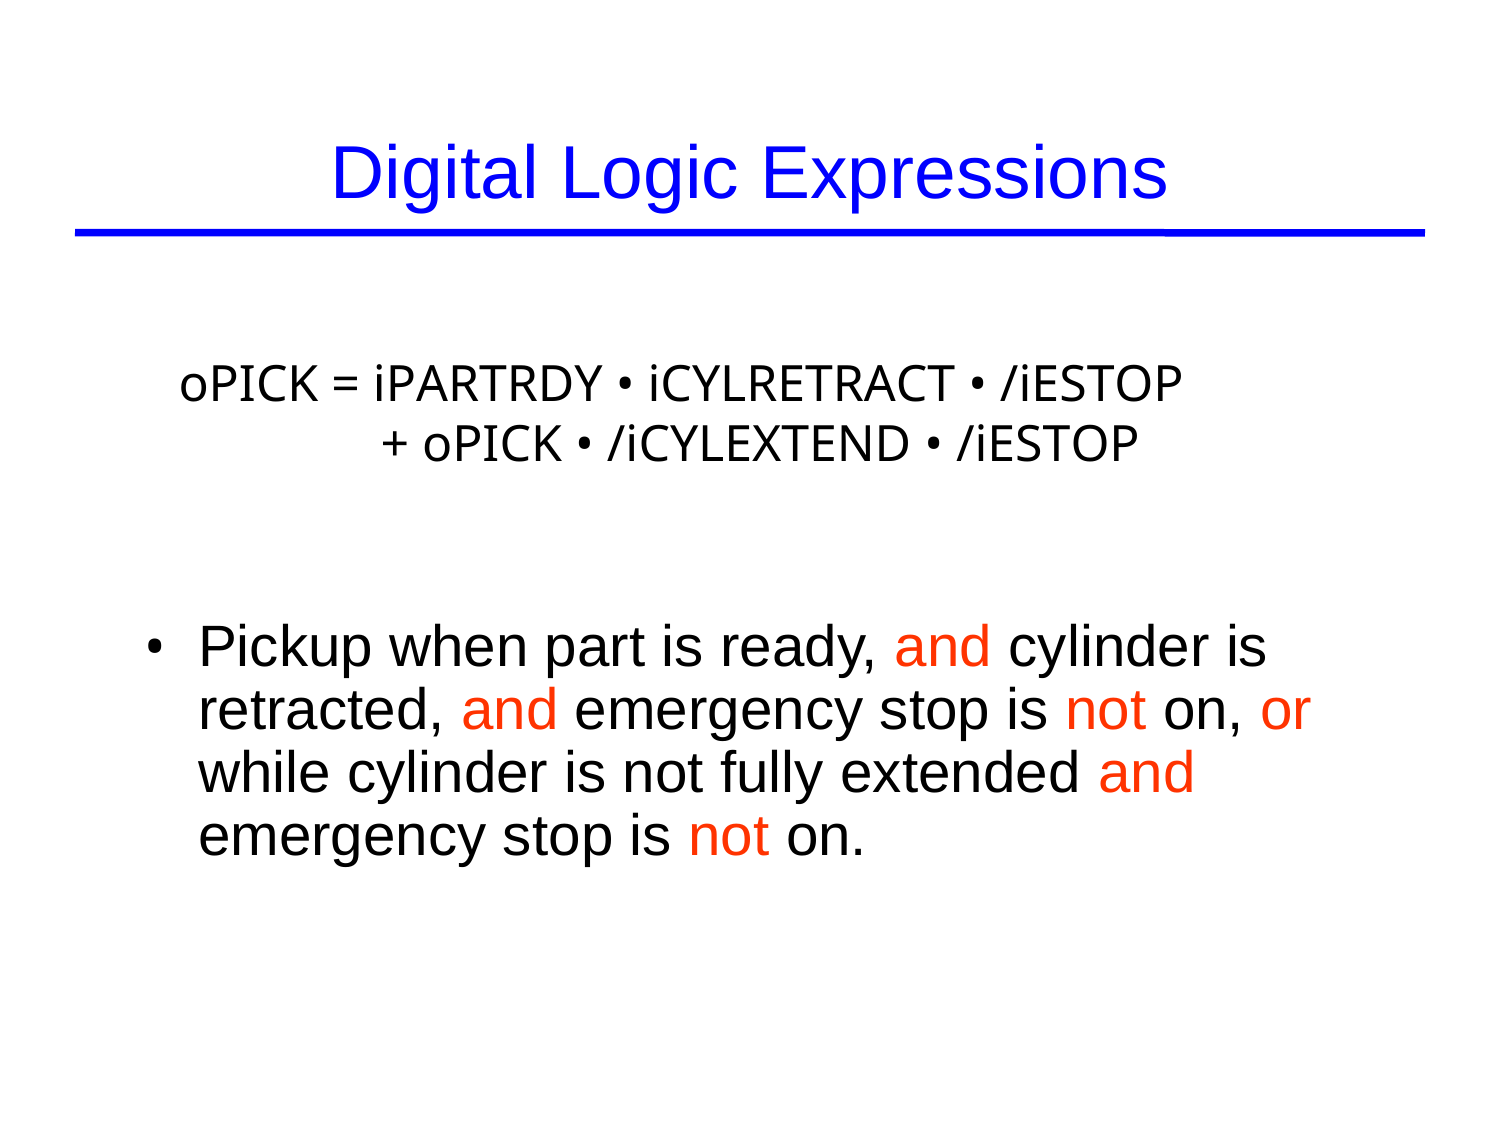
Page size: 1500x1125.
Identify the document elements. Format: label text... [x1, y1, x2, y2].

text_box oPICK = iPARTRDY • iCYLRETRACT • /iESTOP + oPICK • /iCYLEXTEND • /iESTOP [163, 343, 1331, 479]
list Pickup when part is ready, and cylinder is retracted, and emergency stop is not on, or while cylinder is not fully extended and emergency stop is not on. [129, 609, 1405, 877]
title Digital Logic Expressions [112, 99, 1388, 238]
